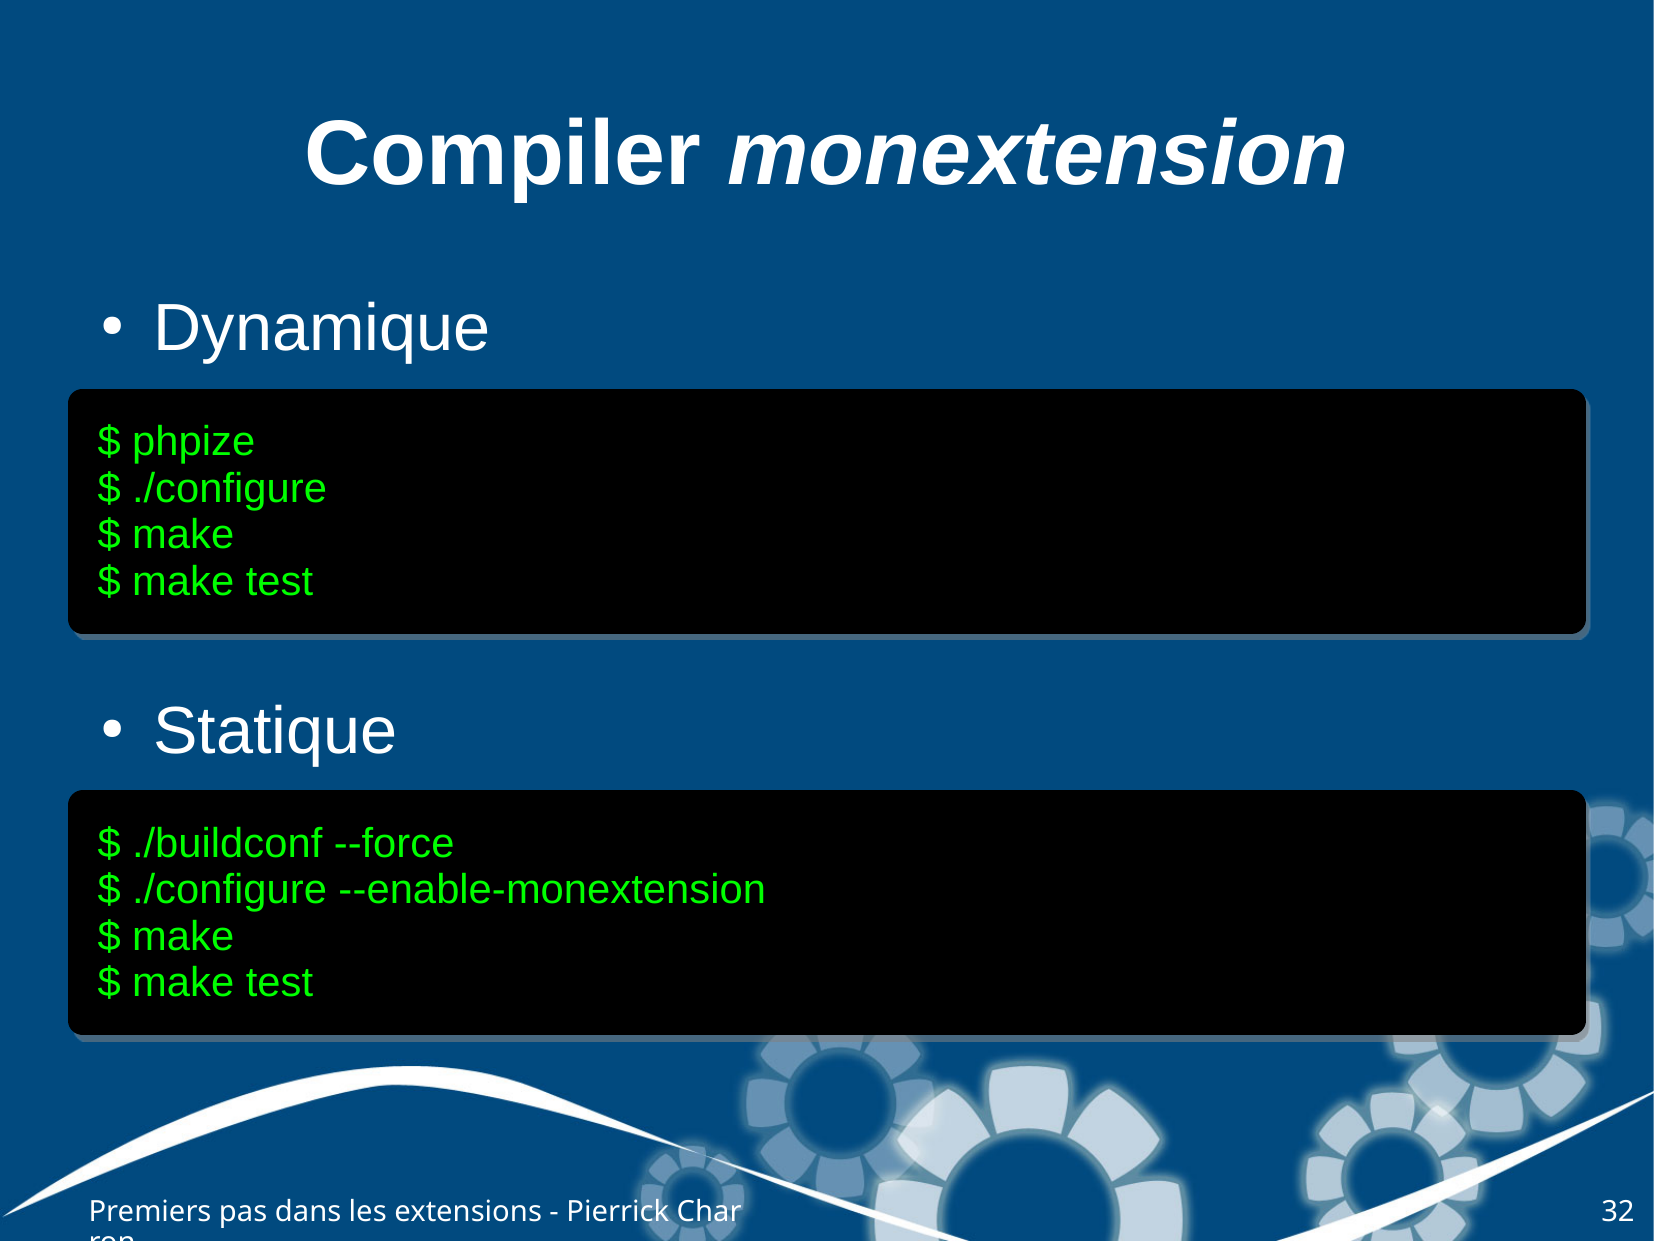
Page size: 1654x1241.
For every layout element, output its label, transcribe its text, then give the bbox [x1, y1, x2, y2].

list Dynamique Statique [82, 290, 1571, 1109]
title Compiler monextension [82, 49, 1571, 257]
picture [0, 0, 1654, 1241]
